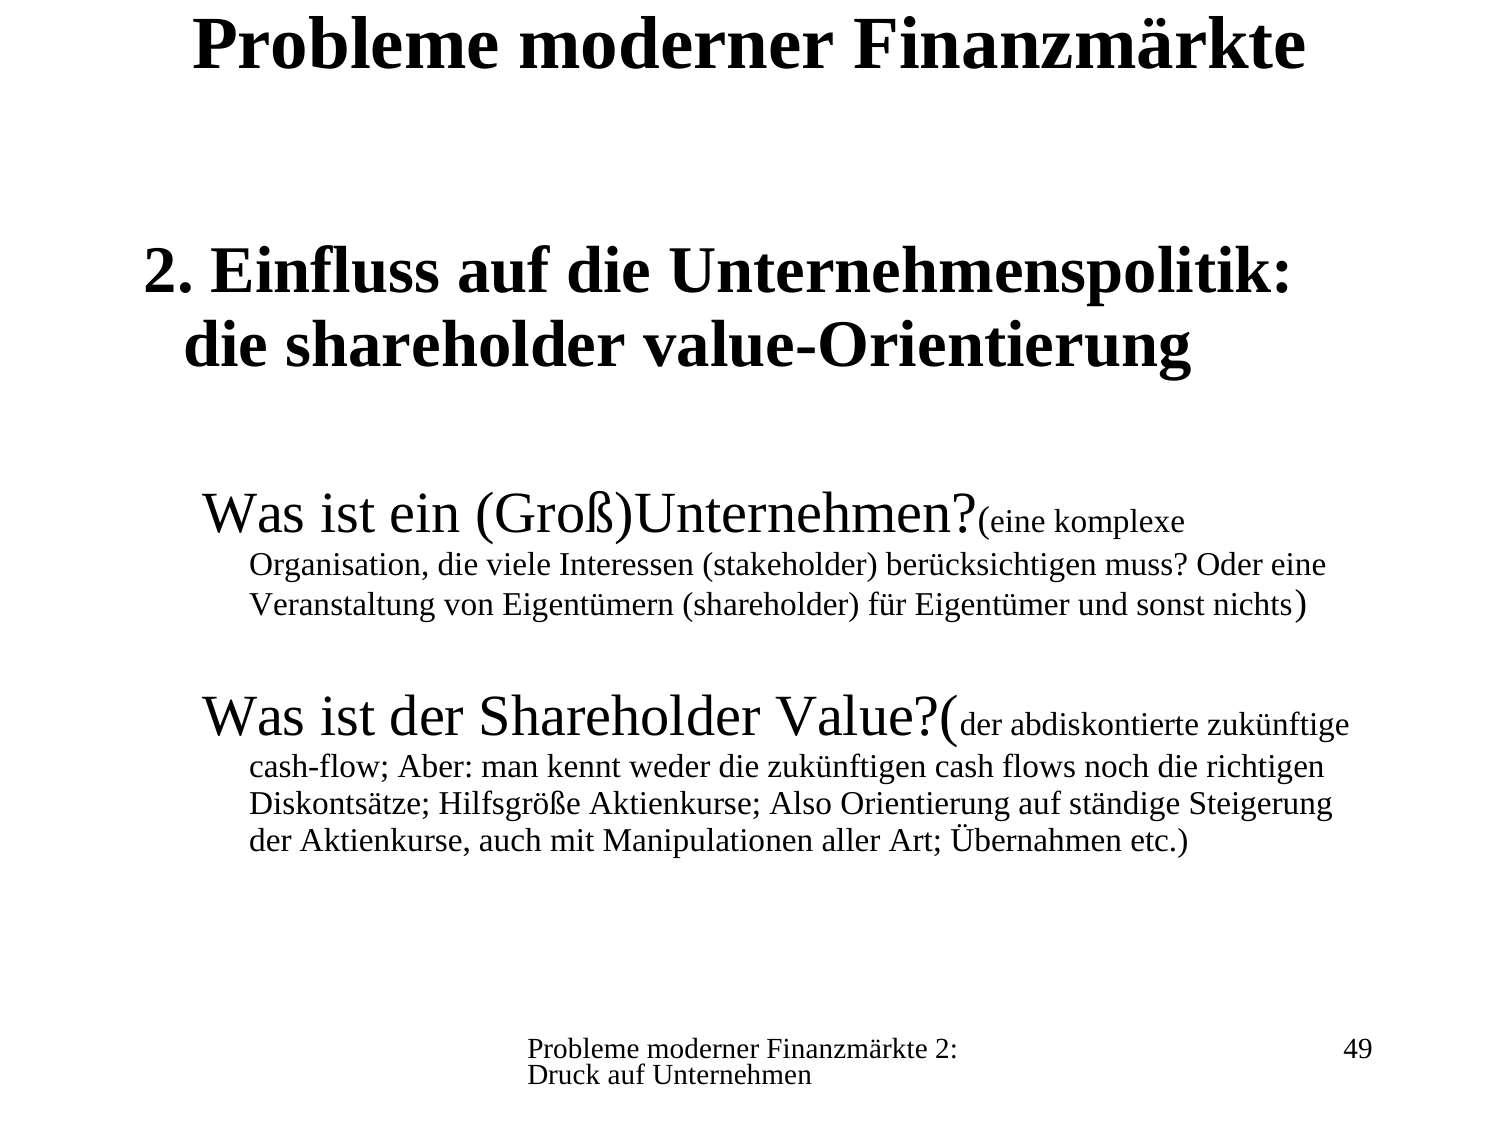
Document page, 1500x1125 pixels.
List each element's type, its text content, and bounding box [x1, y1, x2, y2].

text_box Probleme moderner Finanzmärkte [112, 0, 1388, 138]
text_box 2. Einfluss auf die Unternehmenspolitik: die shareholder value-Orientierung Was ist ein (Groß)Unternehmen?(eine komplexe Organisation, die viele Interessen (stakeholder) berücksichtigen muss? Oder eine Veranstaltung von Eigentümern (shareholder) für Eigentümer und sonst nichts) Was ist der Shareholder Value?(der abdiskontierte zukünftige cash-flow; Aber: man kennt weder die zukünftigen cash flows noch die richtigen Diskontsätze; Hilfsgröße Aktienkurse; Also Orientierung auf ständige Steigerung der Aktienkurse, auch mit Manipulationen aller Art; Übernahmen etc.) [112, 224, 1388, 1051]
